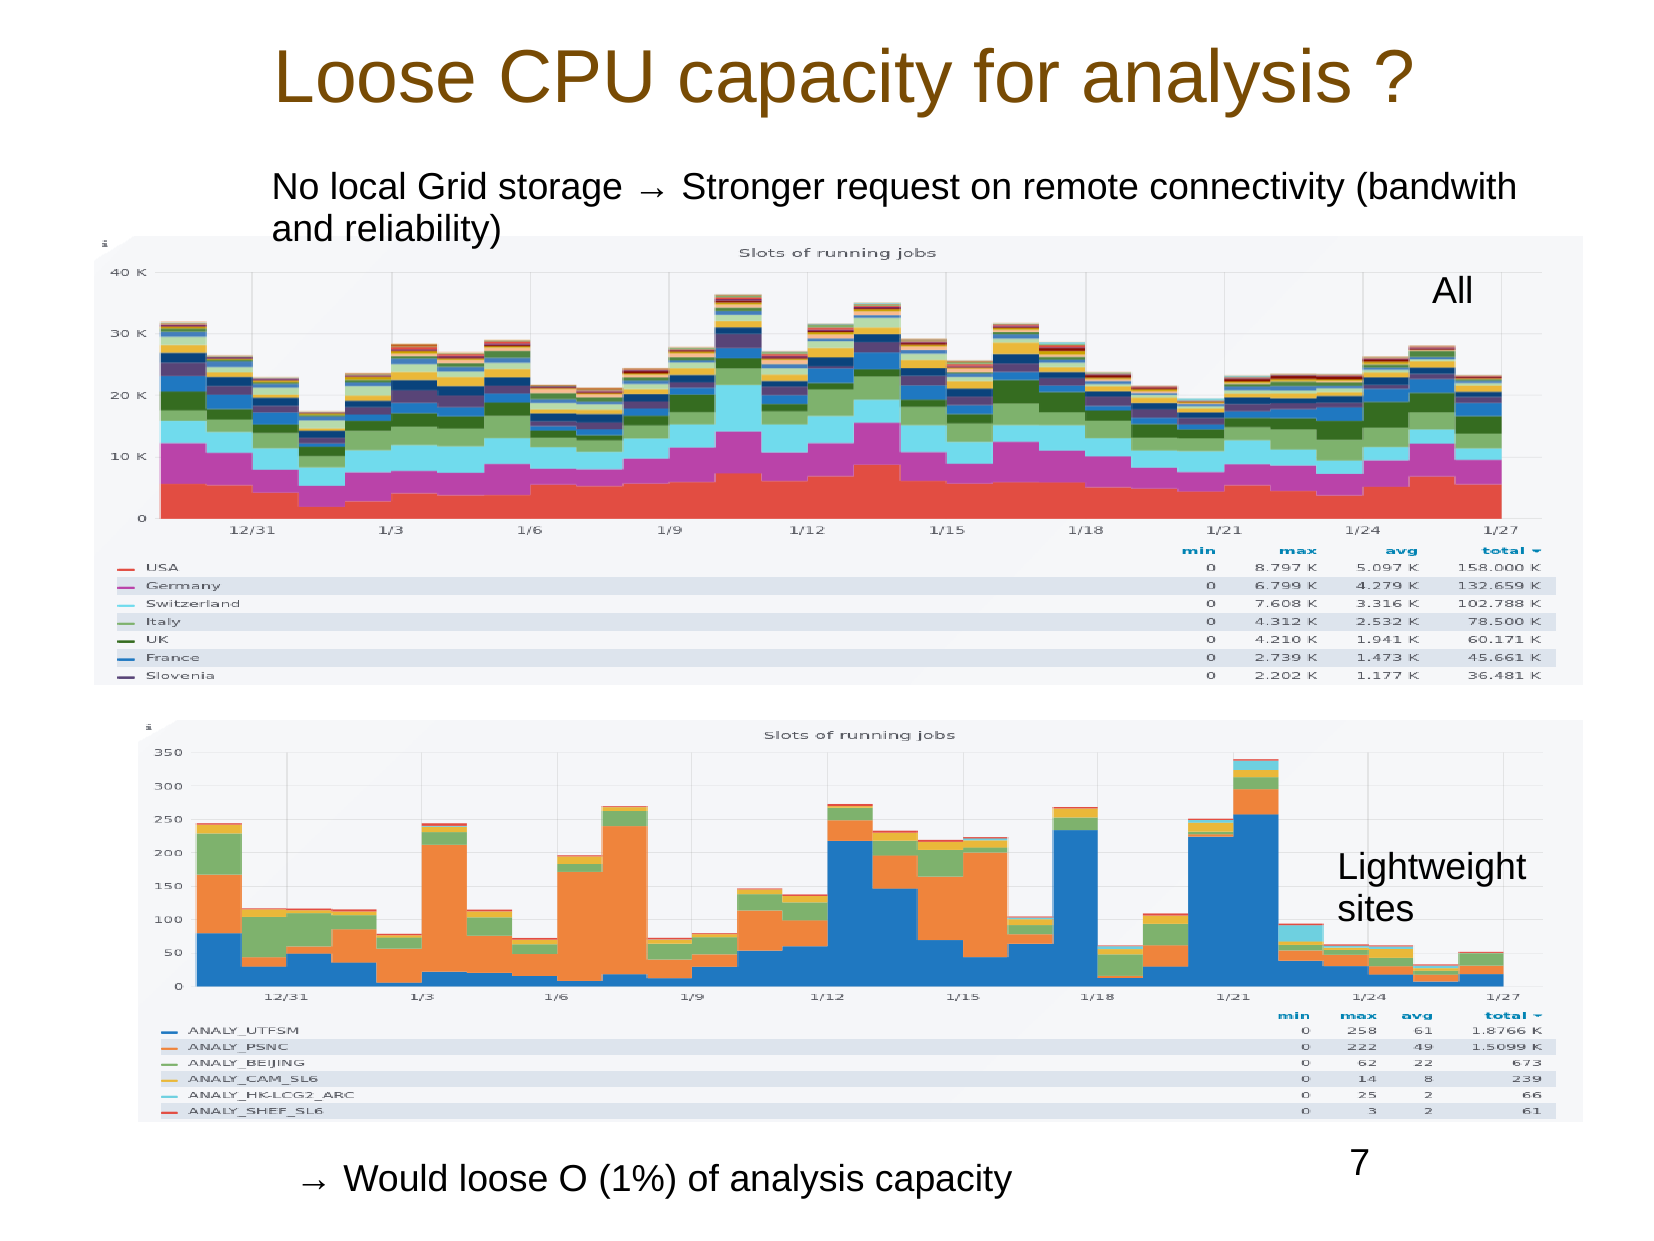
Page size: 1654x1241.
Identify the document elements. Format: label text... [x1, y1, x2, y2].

text_box <numéro> [1334, 1133, 1621, 1205]
list No local Grid storage → Stronger request on remote connectivity (bandwith and reliability) [200, 165, 1524, 250]
text_box All [1417, 262, 1512, 319]
picture [138, 720, 1583, 1123]
text_box Lightweight sites [1322, 838, 1548, 938]
list → Would loose O (1%) of analysis capacity [224, 1157, 1571, 1241]
title Loose CPU capacity for analysis ? [224, 11, 1465, 142]
picture [94, 236, 1583, 686]
